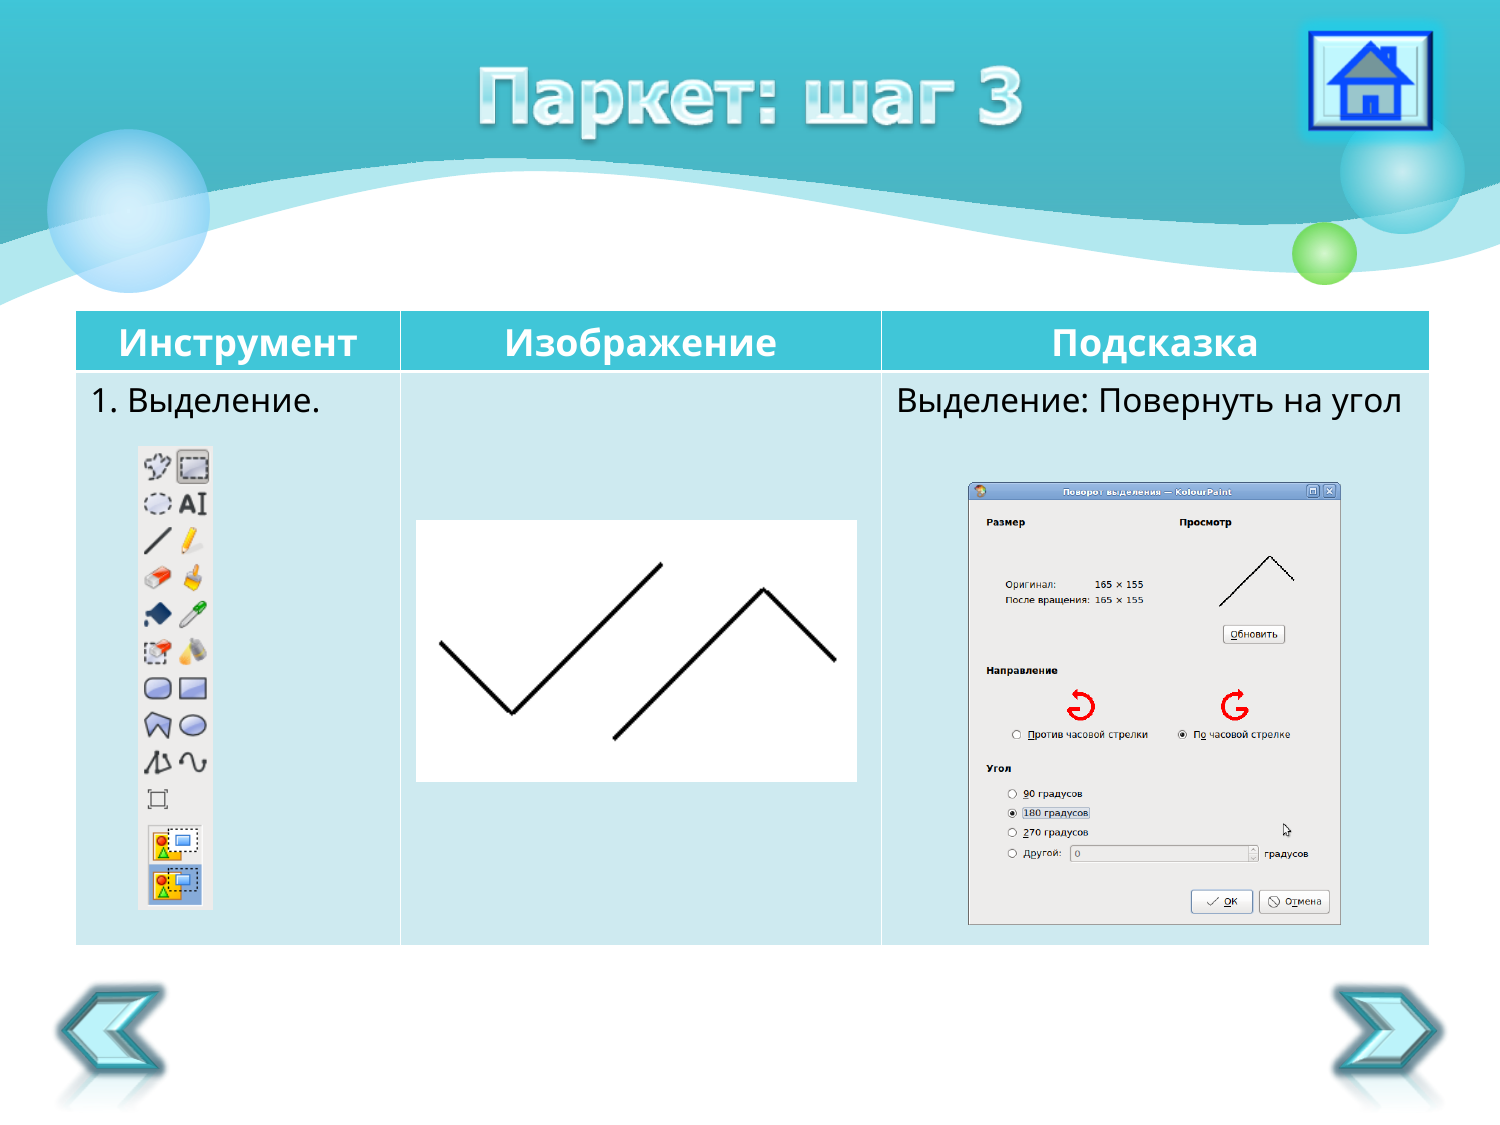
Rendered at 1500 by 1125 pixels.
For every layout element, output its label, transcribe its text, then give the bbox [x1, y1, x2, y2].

table_header Изображение [401, 311, 881, 370]
picture [416, 520, 857, 782]
picture [138, 446, 213, 910]
picture [1319, 973, 1457, 1125]
table_cell [401, 373, 881, 945]
picture [43, 972, 179, 1125]
table_cell 1. Выделение. [76, 373, 400, 945]
picture [968, 482, 1341, 925]
table_header Подсказка [882, 311, 1429, 370]
table_header Инструмент [76, 311, 400, 370]
picture [46, 0, 1466, 294]
table_cell Выделение: Повернуть на угол [882, 373, 1429, 945]
